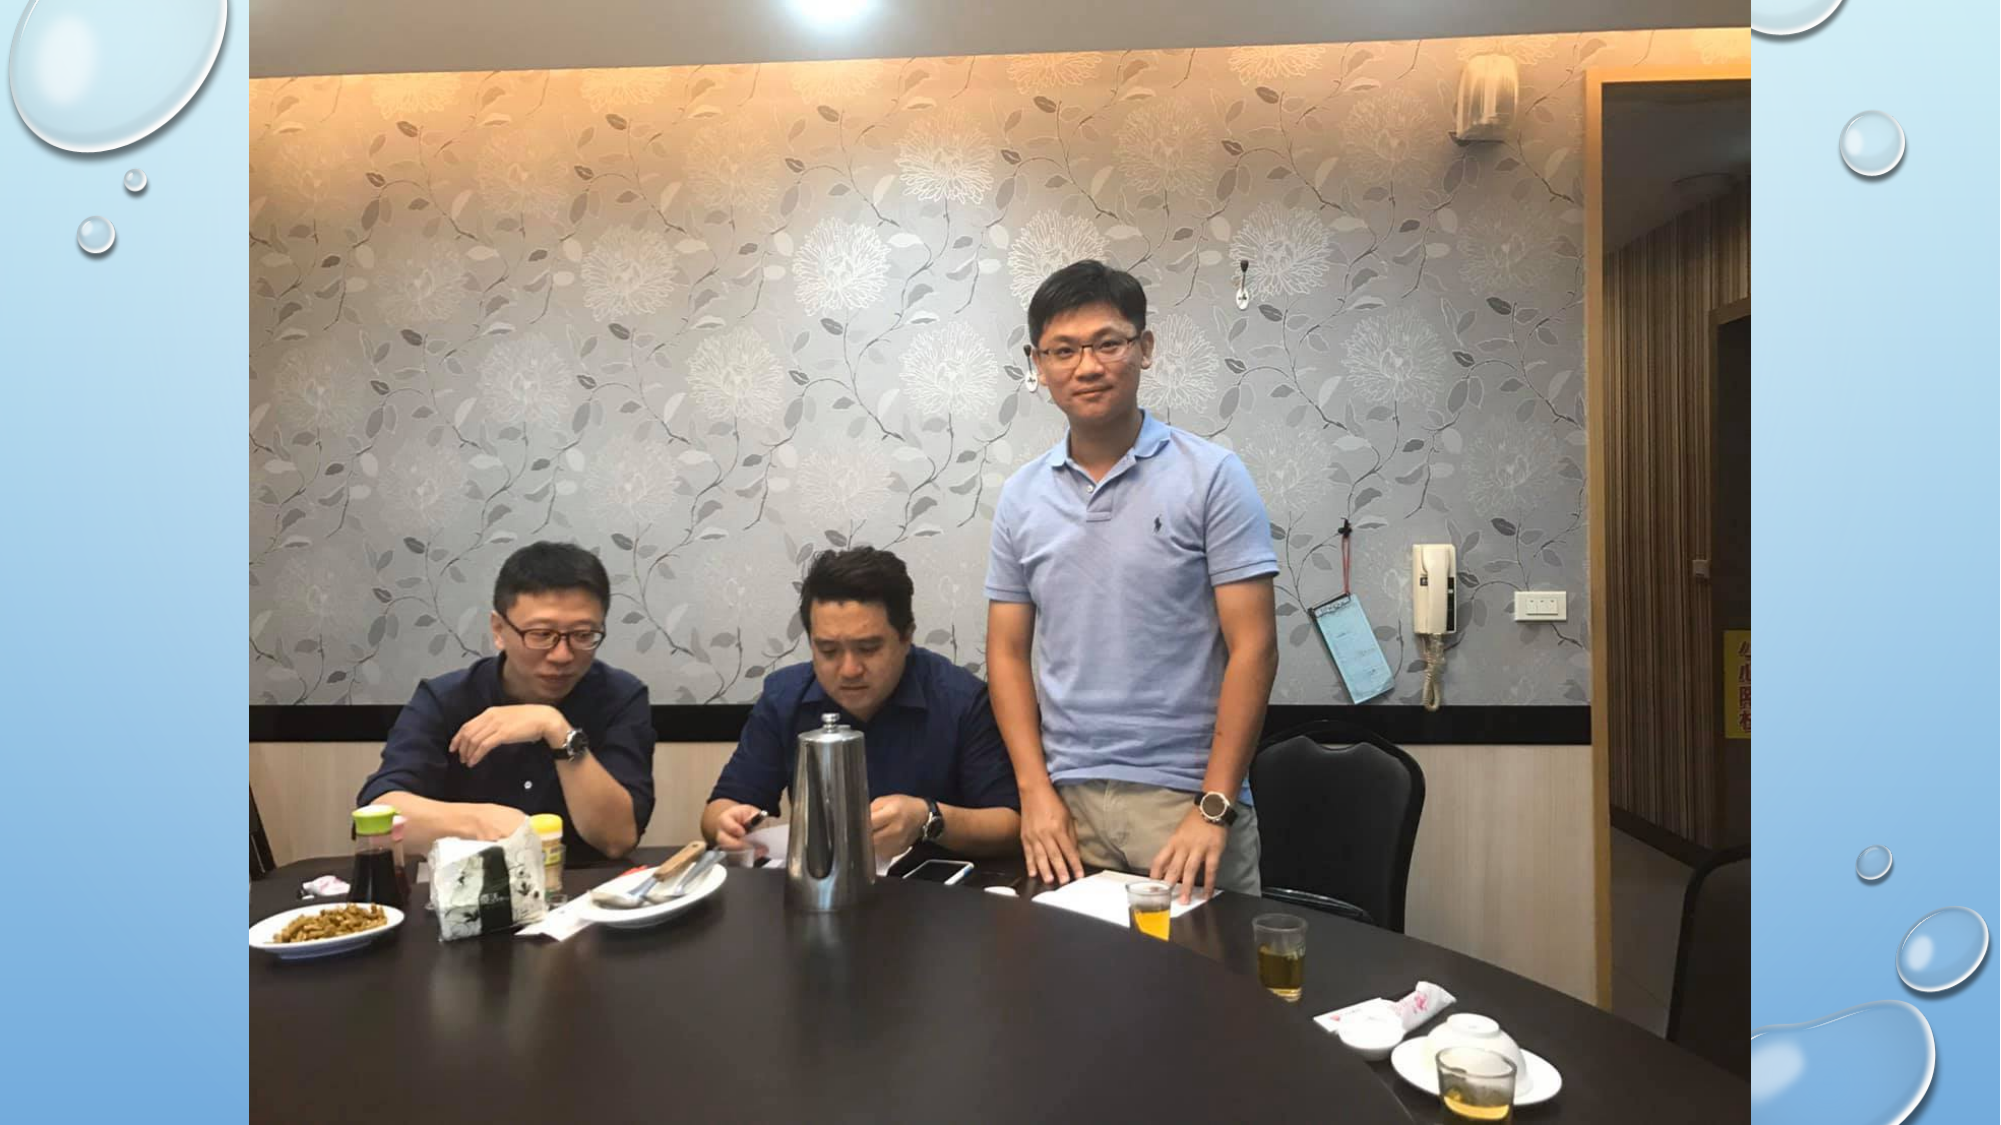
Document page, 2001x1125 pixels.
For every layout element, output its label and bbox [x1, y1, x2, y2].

picture [249, 0, 1751, 1125]
